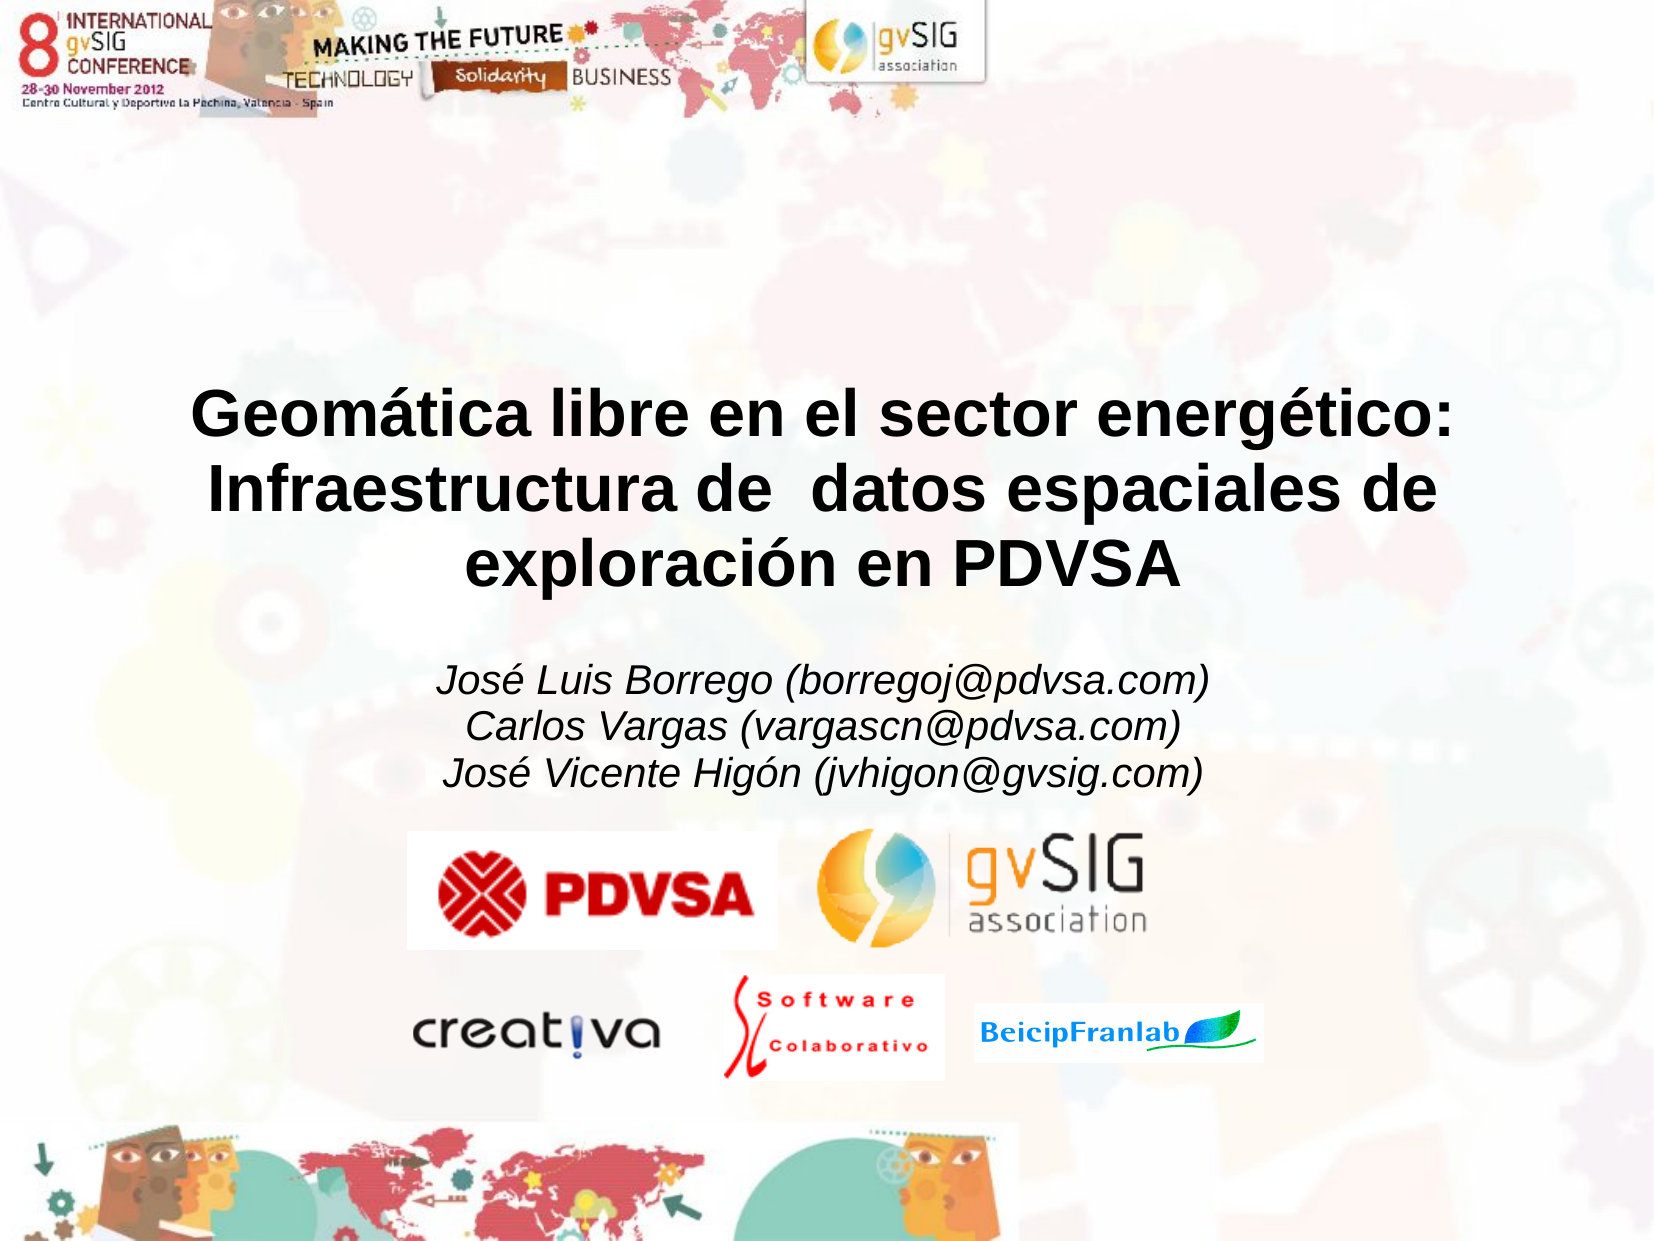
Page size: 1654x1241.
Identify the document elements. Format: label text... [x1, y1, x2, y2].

subtitle Geomática libre en el sector energético: Infraestructura de datos espaciales de exploración en PDVSA José Luis Borrego (borregoj@pdvsa.com) Carlos Vargas (vargascn@pdvsa.com) José Vicente Higón (jvhigon@gvsig.com) [82, 236, 1565, 1021]
picture [0, 0, 1654, 1241]
